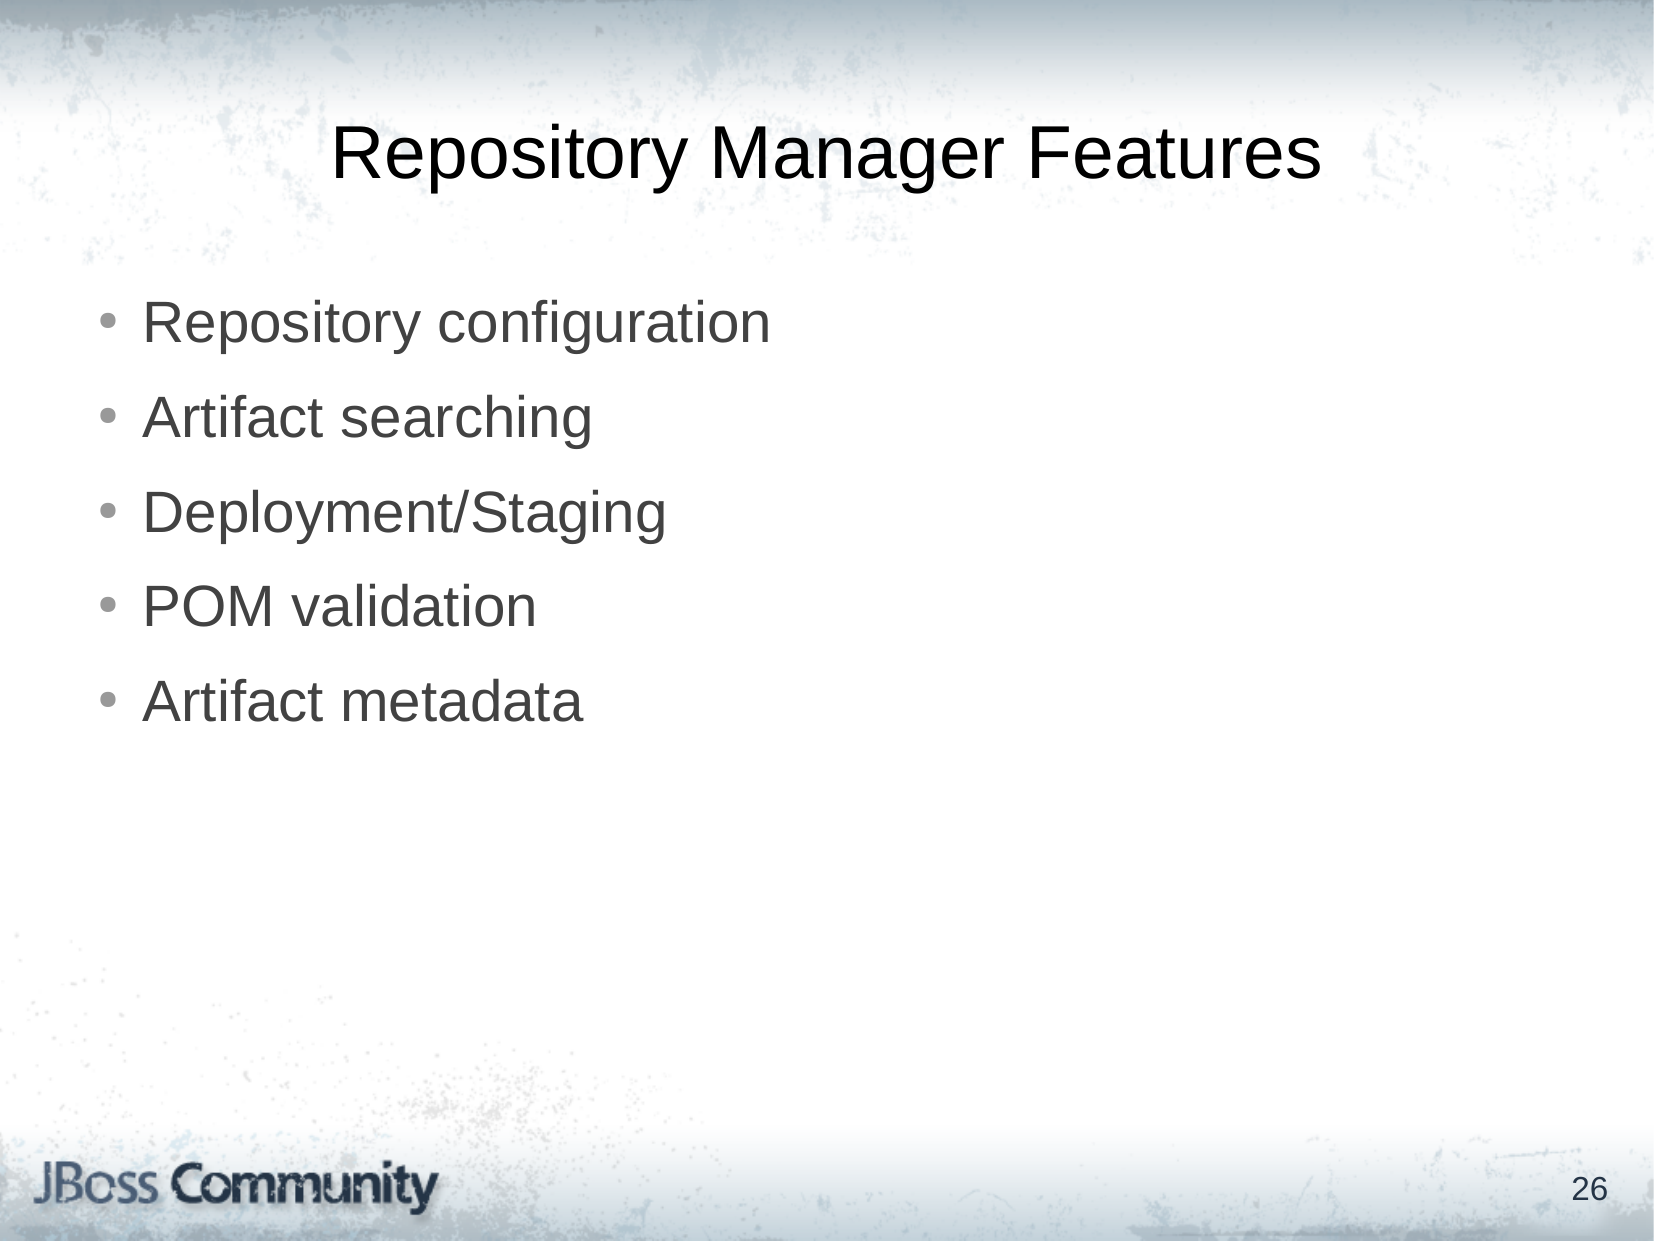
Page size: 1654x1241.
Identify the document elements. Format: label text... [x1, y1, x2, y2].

list Repository configuration Artifact searching Deployment/Staging POM validation Artifact metadata [82, 290, 1571, 1109]
picture [0, 0, 1654, 1241]
title Repository Manager Features [82, 49, 1571, 257]
